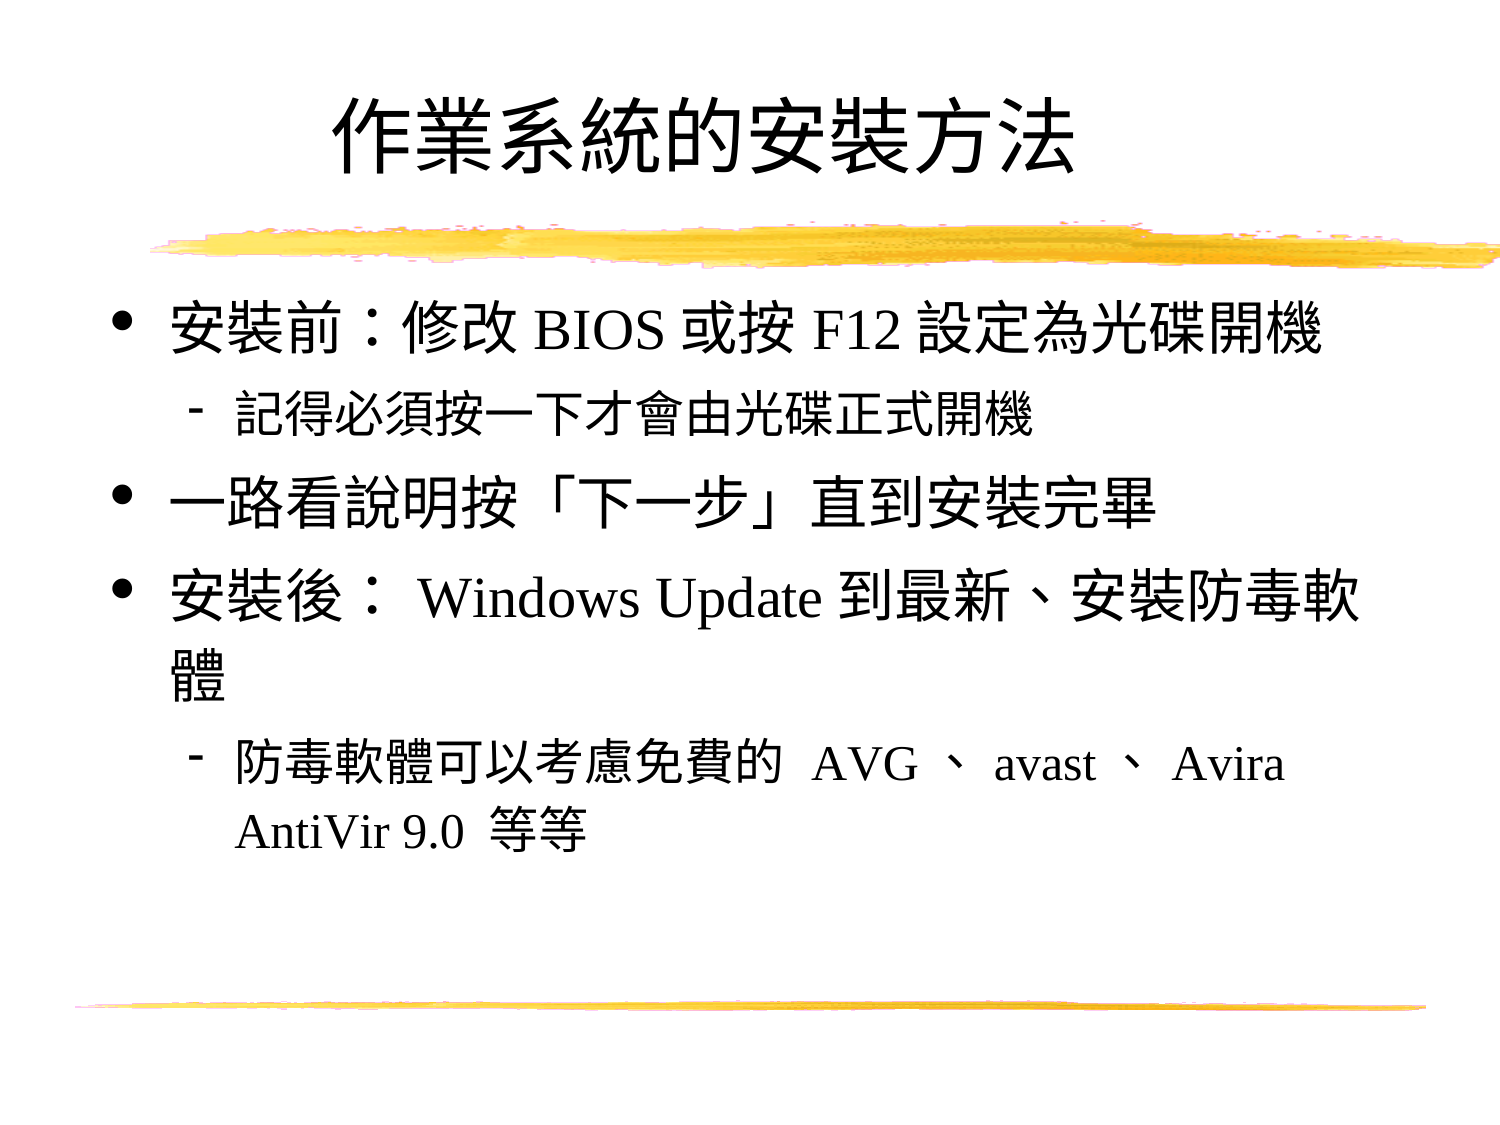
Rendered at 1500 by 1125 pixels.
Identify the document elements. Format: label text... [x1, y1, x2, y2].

list 安裝前：修改BIOS或按F12設定為光碟開機 記得必須按一下才會由光碟正式開機 一路看說明按「下一步」直到安裝完畢 安裝後：Windows Update到最新、安裝防毒軟體 防毒軟體可以考慮免費的 AVG、avast、Avira AntiVir 9.0 等等 [112, 287, 1388, 963]
picture [75, 999, 1426, 1013]
title 作業系統的安裝方法 [66, 37, 1342, 225]
picture [150, 215, 1500, 279]
